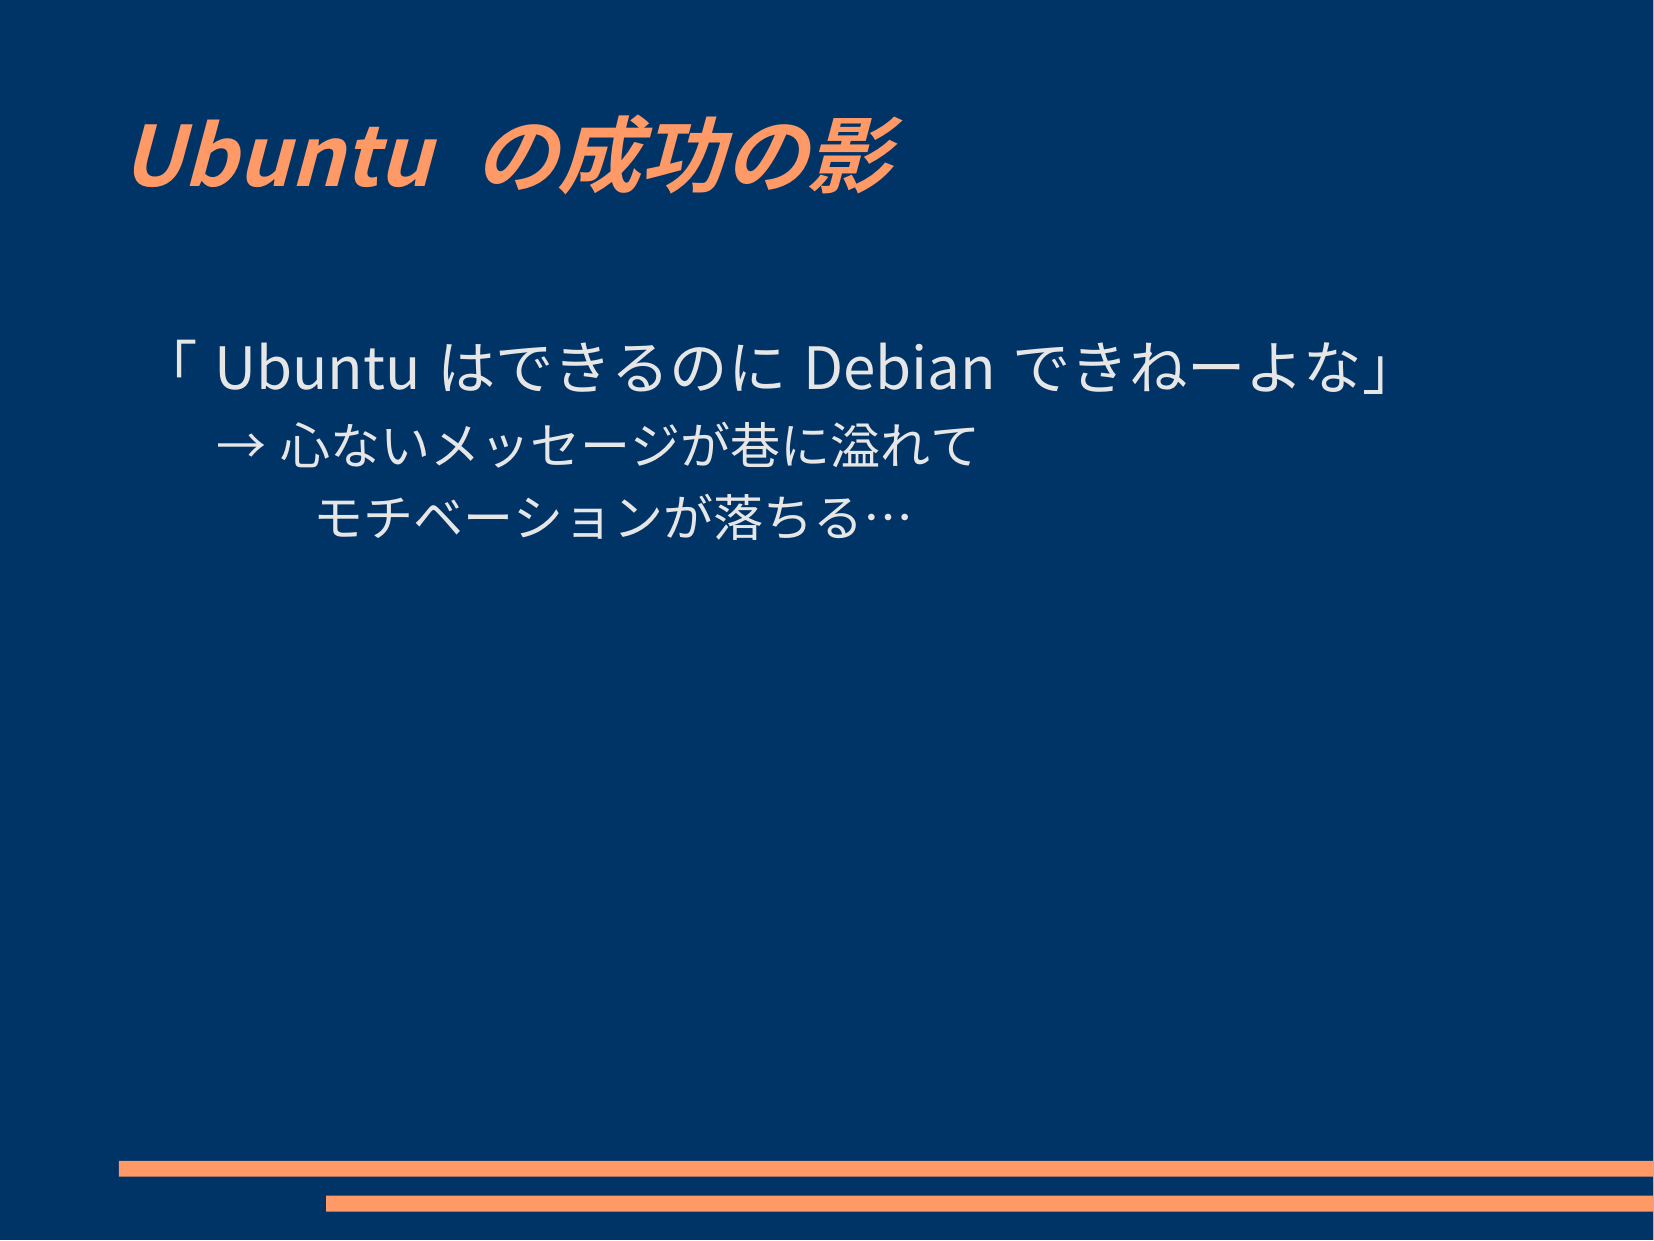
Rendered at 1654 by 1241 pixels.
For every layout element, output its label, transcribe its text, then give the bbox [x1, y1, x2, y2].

list 「UbuntuはできるのにDebianできねーよな」 →心ないメッセージが巷に溢れて モチベーションが落ちる… [121, 322, 1561, 1132]
title Ubuntu の成功の影 [121, 46, 1534, 254]
